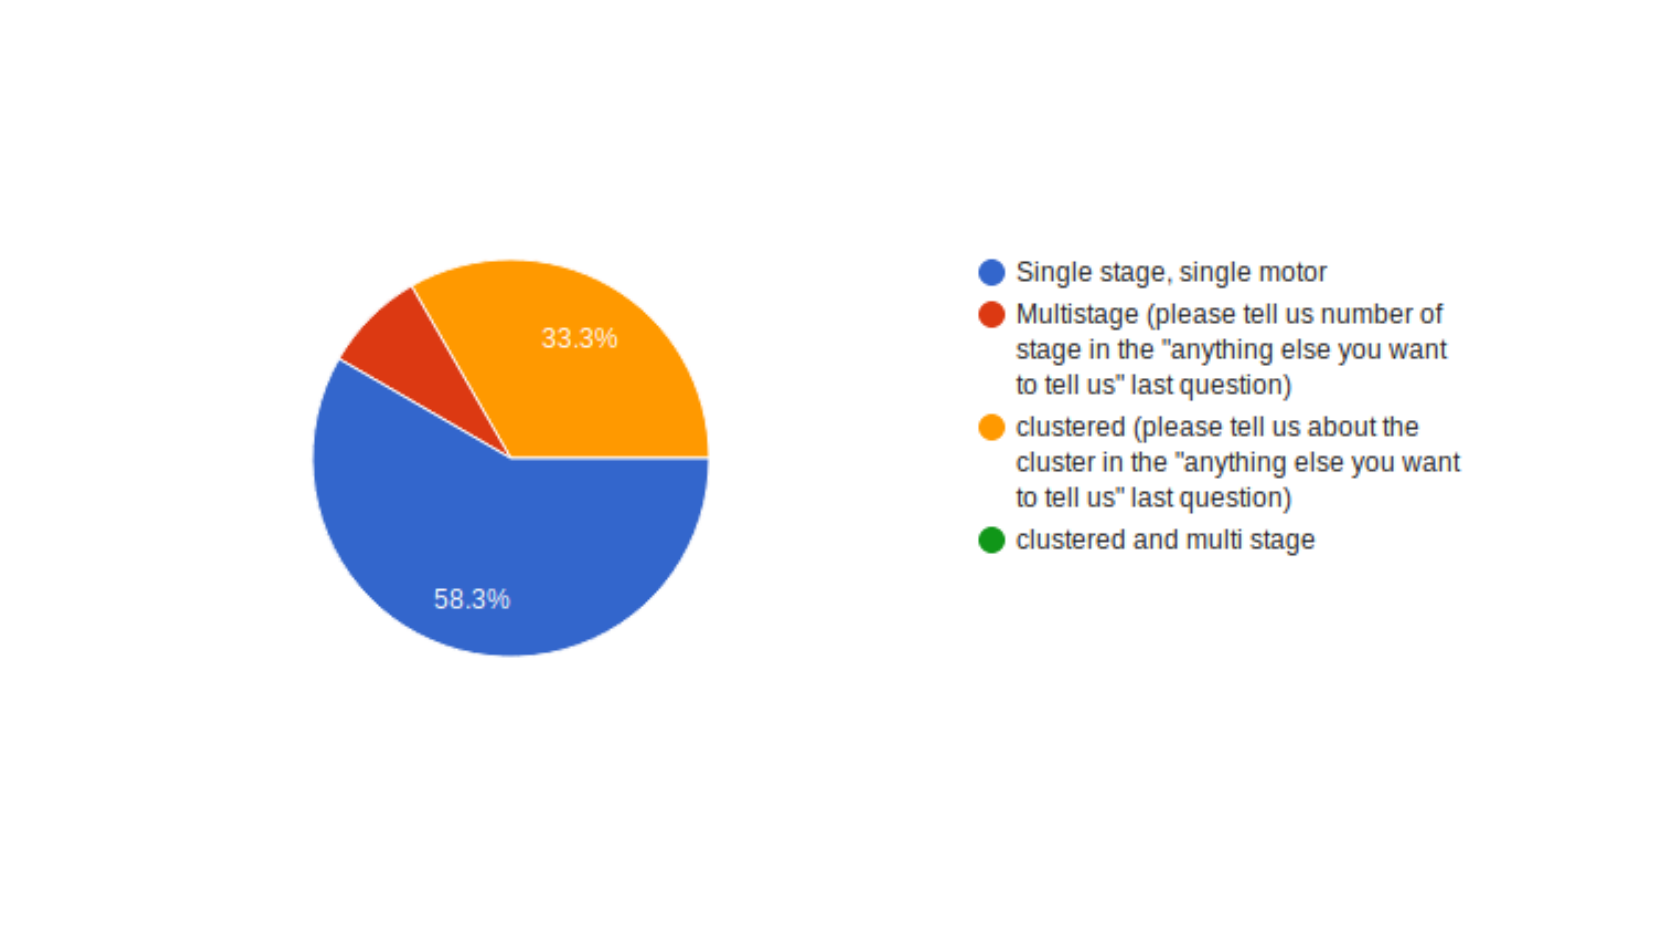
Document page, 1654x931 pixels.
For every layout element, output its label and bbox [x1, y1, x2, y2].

picture [165, 178, 1533, 733]
